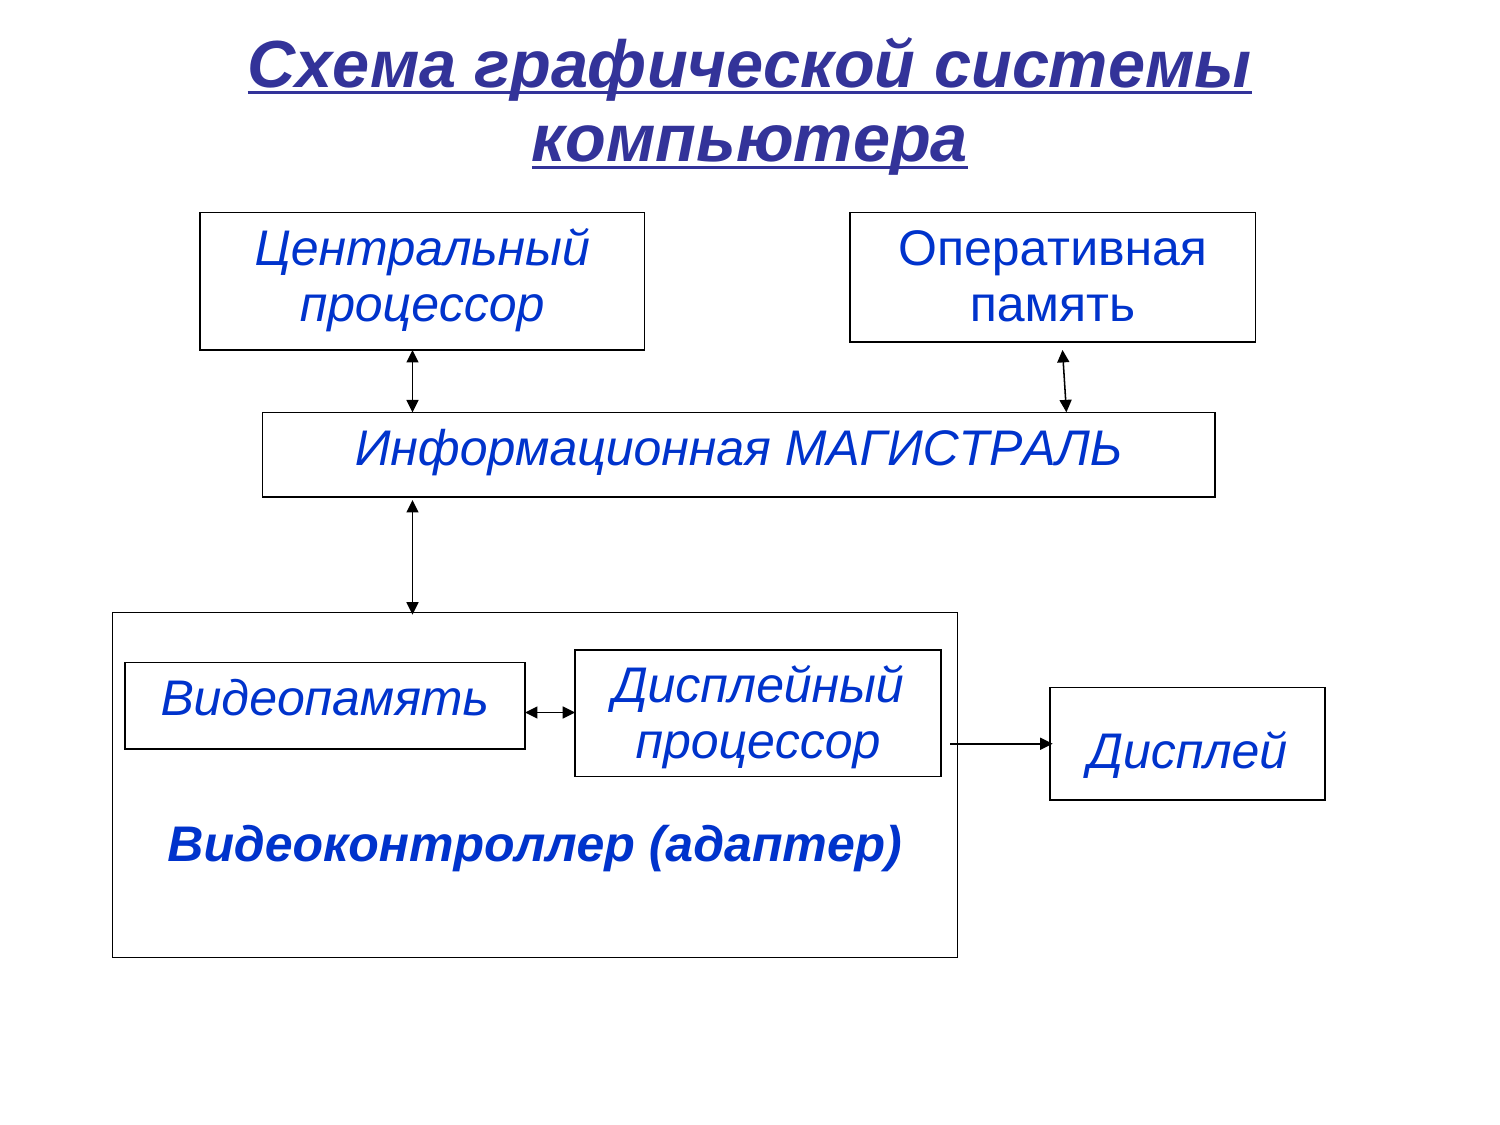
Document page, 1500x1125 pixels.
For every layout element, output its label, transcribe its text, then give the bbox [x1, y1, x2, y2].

title Схема графической системы компьютера [75, 14, 1426, 264]
text_box Дисплейный процессор [575, 649, 942, 777]
text_box Видеопамять [124, 662, 525, 749]
text_box Оперативная память [849, 212, 1256, 342]
text_box Видеоконтроллер (адаптер) [112, 612, 958, 958]
text_box Информационная МАГИСТРАЛЬ [262, 412, 1215, 498]
text_box Центральный процессор [199, 212, 645, 350]
text_box Дисплей [1049, 687, 1325, 800]
